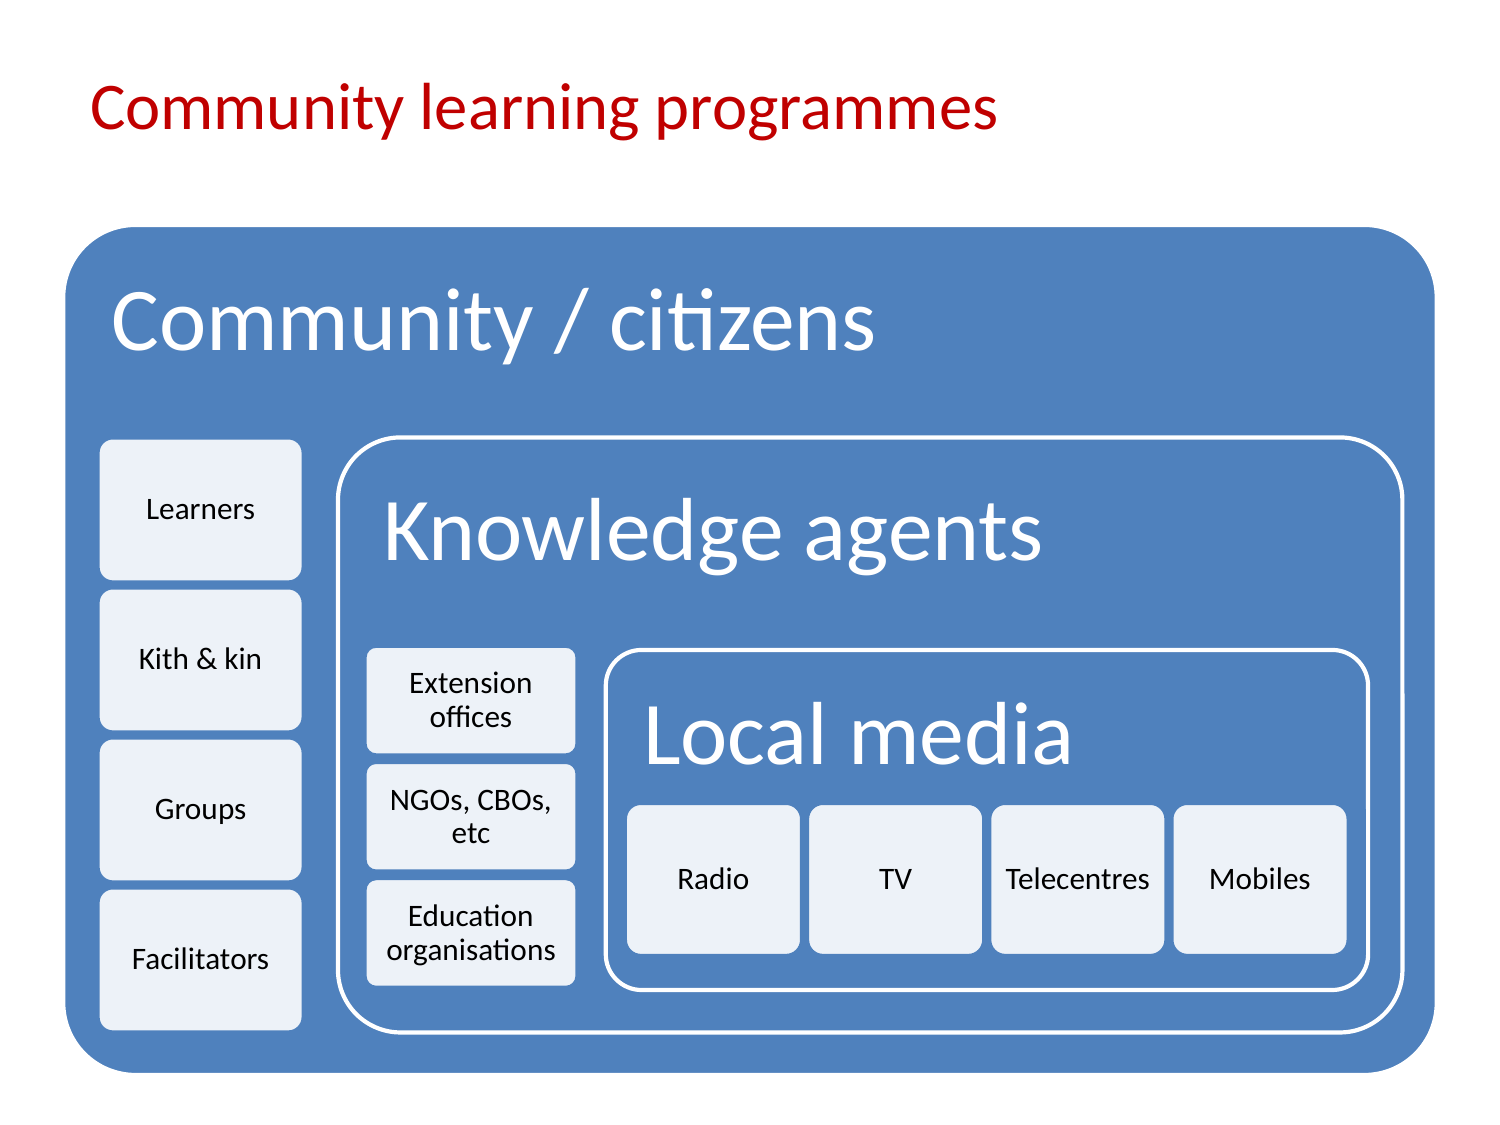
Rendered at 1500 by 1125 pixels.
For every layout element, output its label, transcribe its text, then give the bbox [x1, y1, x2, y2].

text_box TV [807, 802, 985, 956]
text_box Education organisations [364, 878, 578, 988]
text_box Community / citizens [63, 224, 1437, 1075]
text_box Mobiles [1171, 802, 1349, 956]
text_box Extension offices [364, 645, 578, 756]
text_box Radio [624, 802, 803, 956]
text_box Telecentres [989, 802, 1167, 956]
text_box Learners [97, 437, 304, 583]
text_box Groups [97, 737, 304, 883]
text_box NGOs, CBOs, etc [364, 761, 578, 872]
title Community learning programmes [75, 37, 1426, 168]
text_box Knowledge agents [337, 437, 1403, 1033]
text_box Facilitators [97, 887, 304, 1033]
text_box Local media [605, 649, 1369, 991]
text_box Kith & kin [97, 587, 304, 733]
